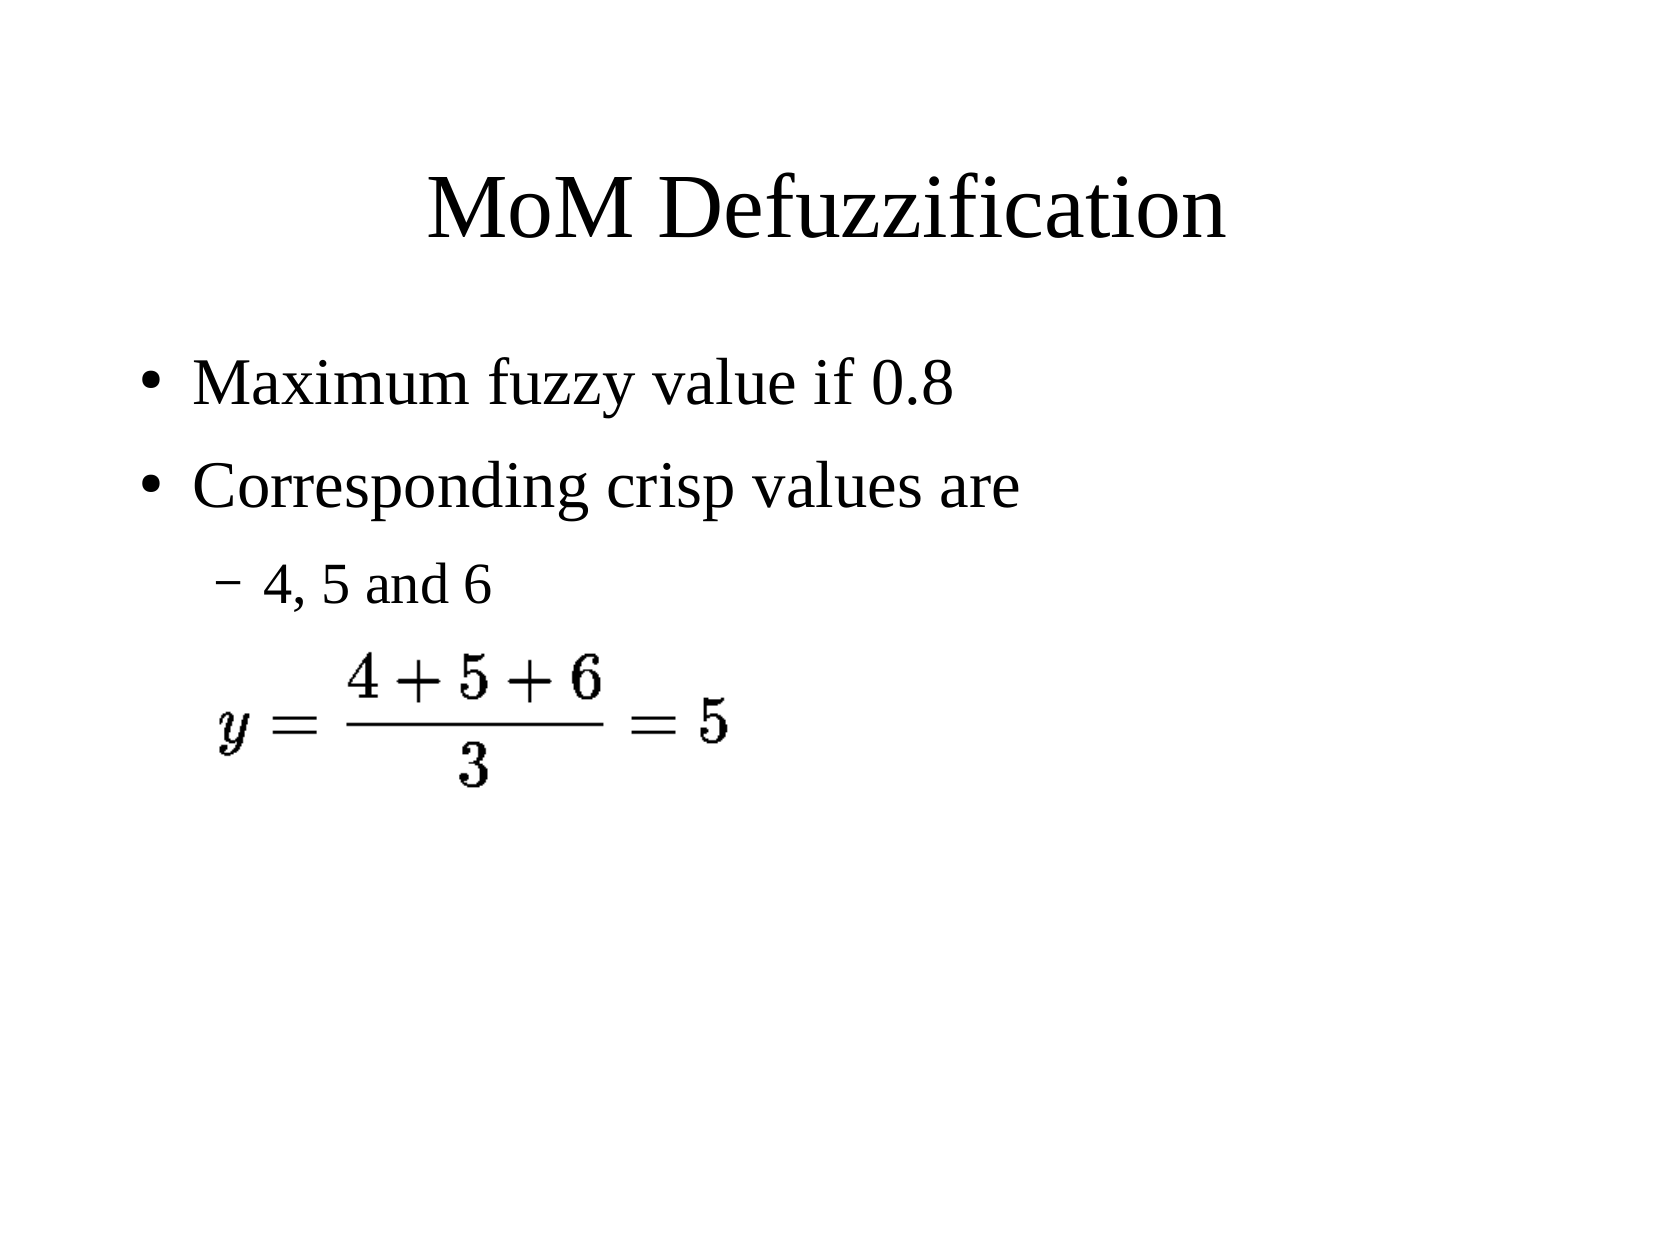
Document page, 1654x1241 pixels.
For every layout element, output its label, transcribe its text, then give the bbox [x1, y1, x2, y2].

list Maximum fuzzy value if 0.8 Corresponding crisp values are 4, 5 and 6 [121, 344, 1534, 643]
chart [212, 643, 740, 797]
title MoM Defuzzification [121, 102, 1534, 311]
